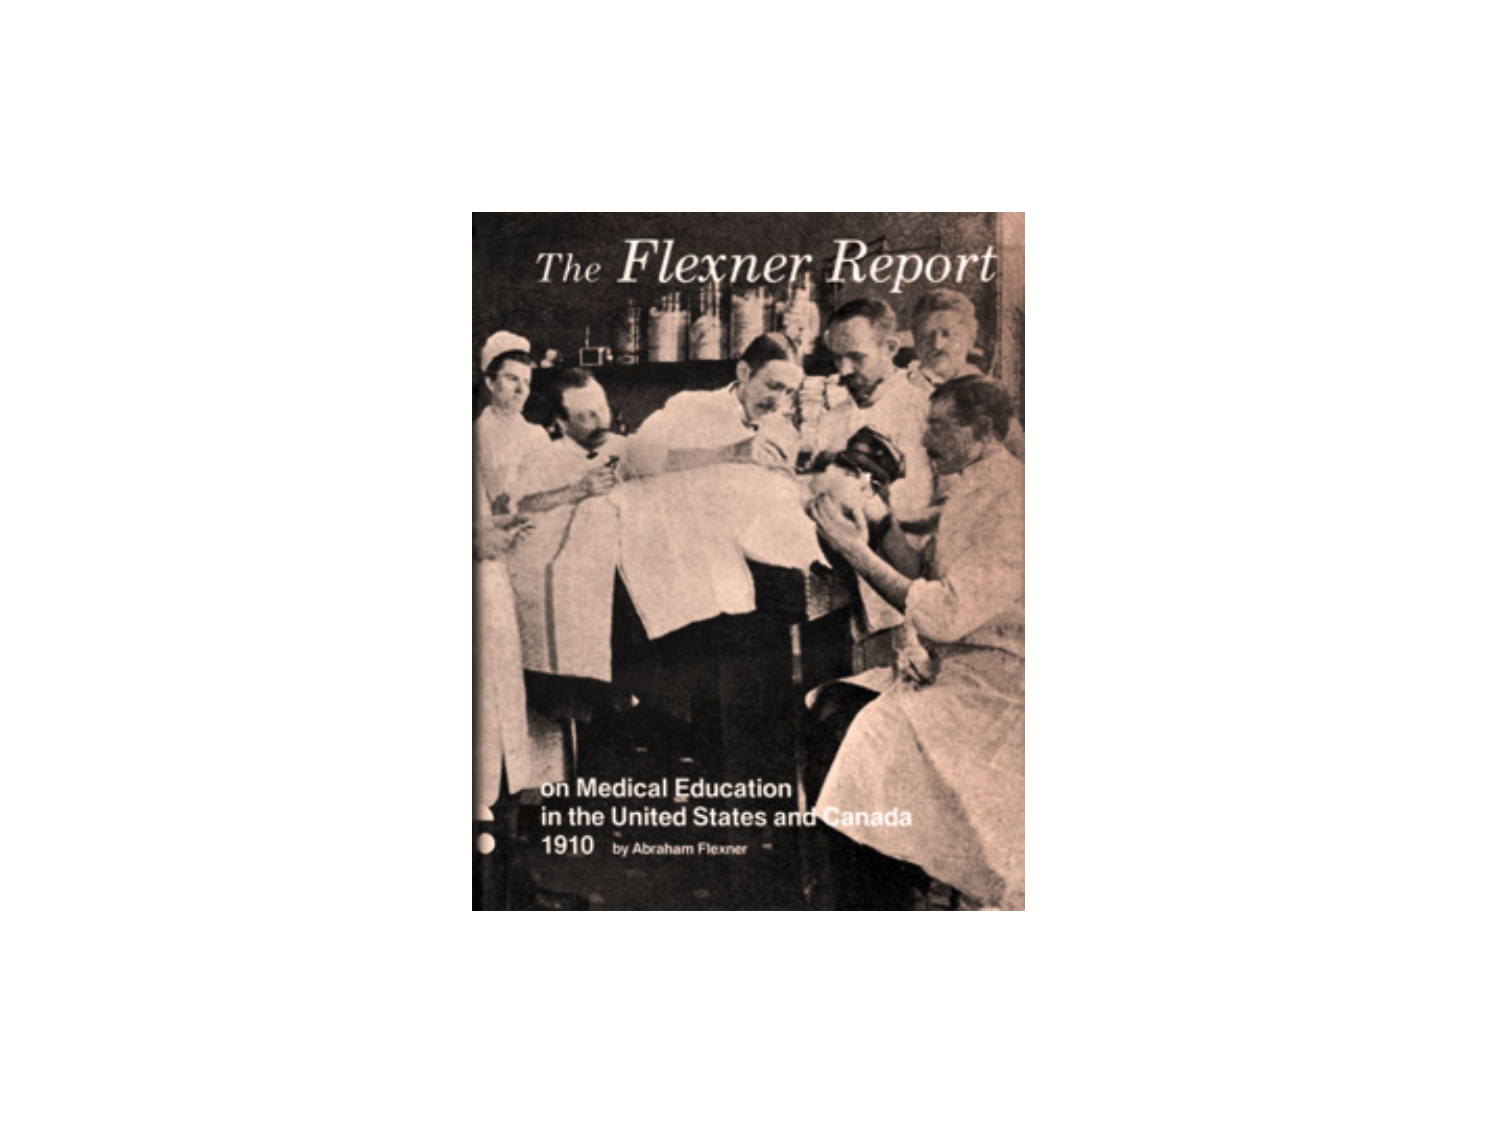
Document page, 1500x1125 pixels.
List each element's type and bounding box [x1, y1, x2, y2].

picture [472, 212, 1025, 911]
